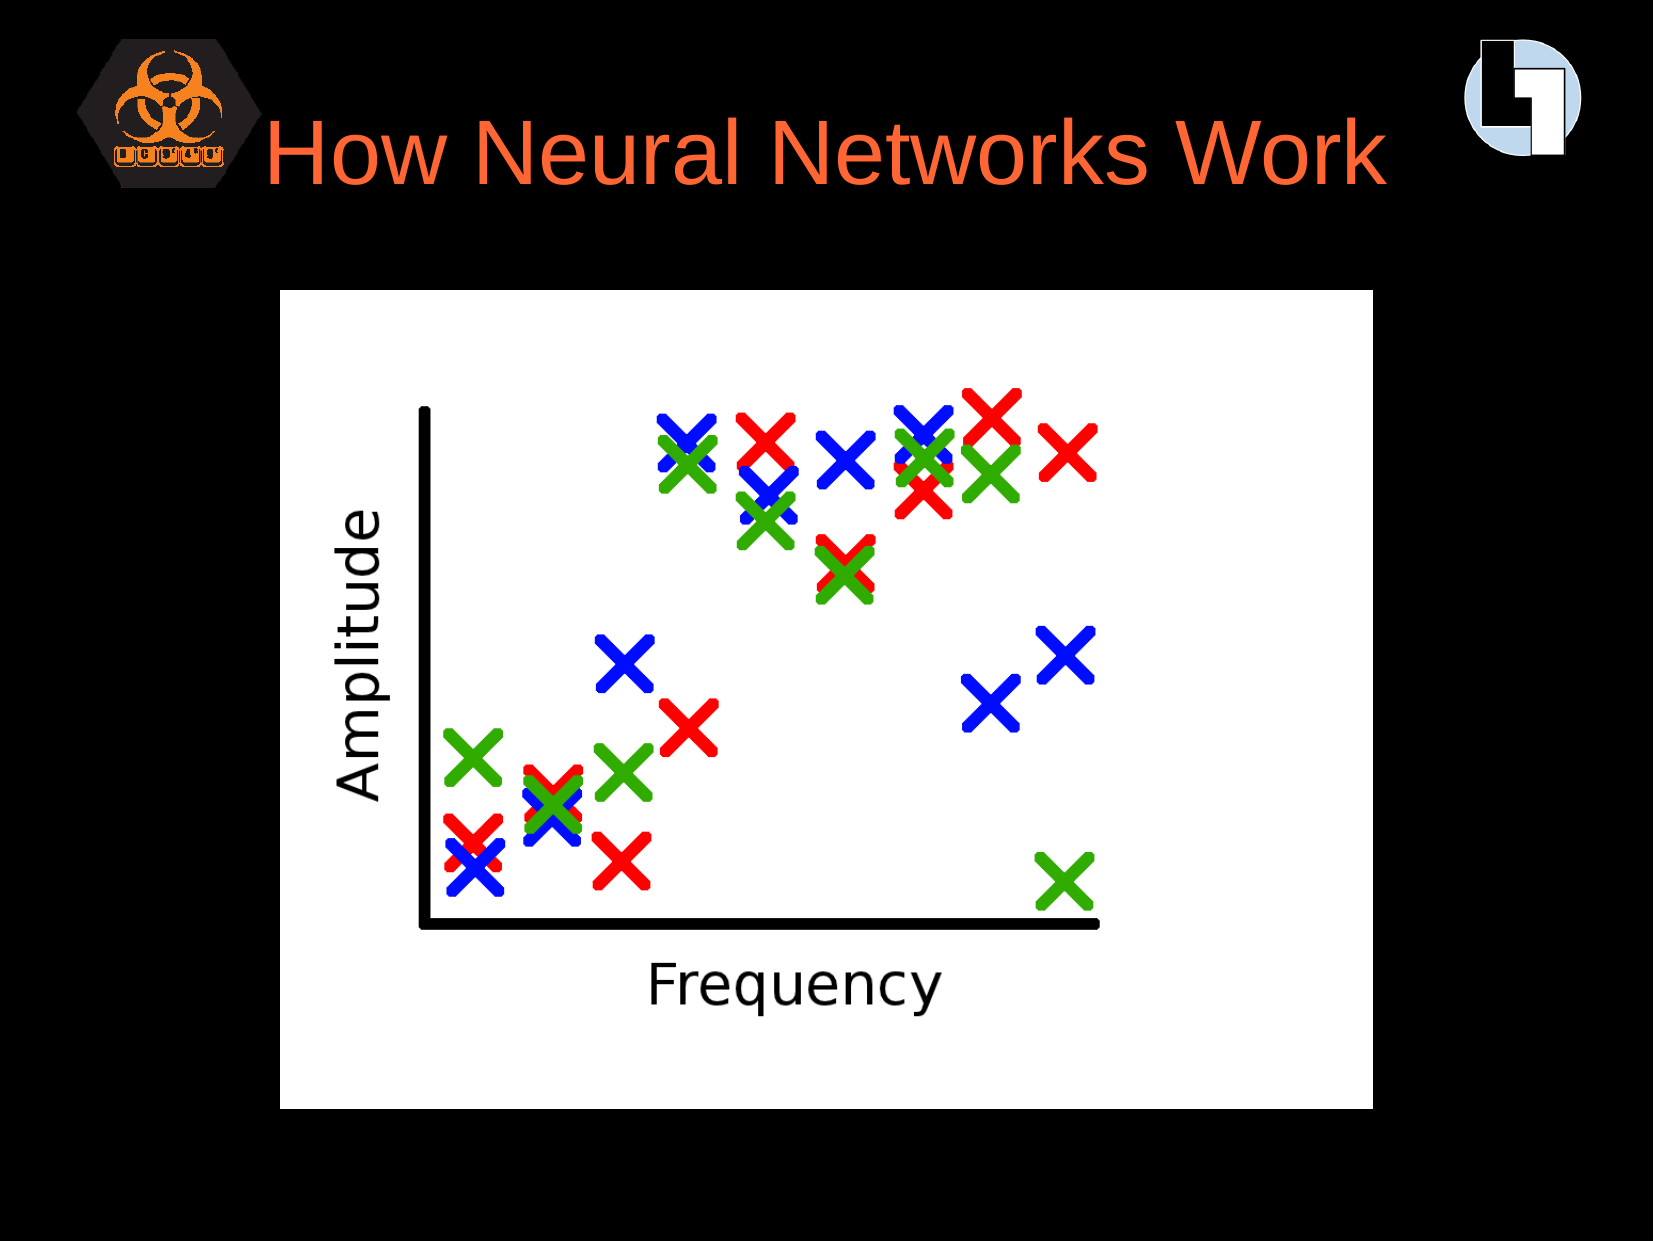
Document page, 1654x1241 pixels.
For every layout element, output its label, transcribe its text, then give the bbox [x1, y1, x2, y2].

picture [75, 37, 263, 188]
picture [280, 290, 1373, 1109]
title How Neural Networks Work [82, 49, 1571, 257]
picture [1462, 37, 1583, 158]
